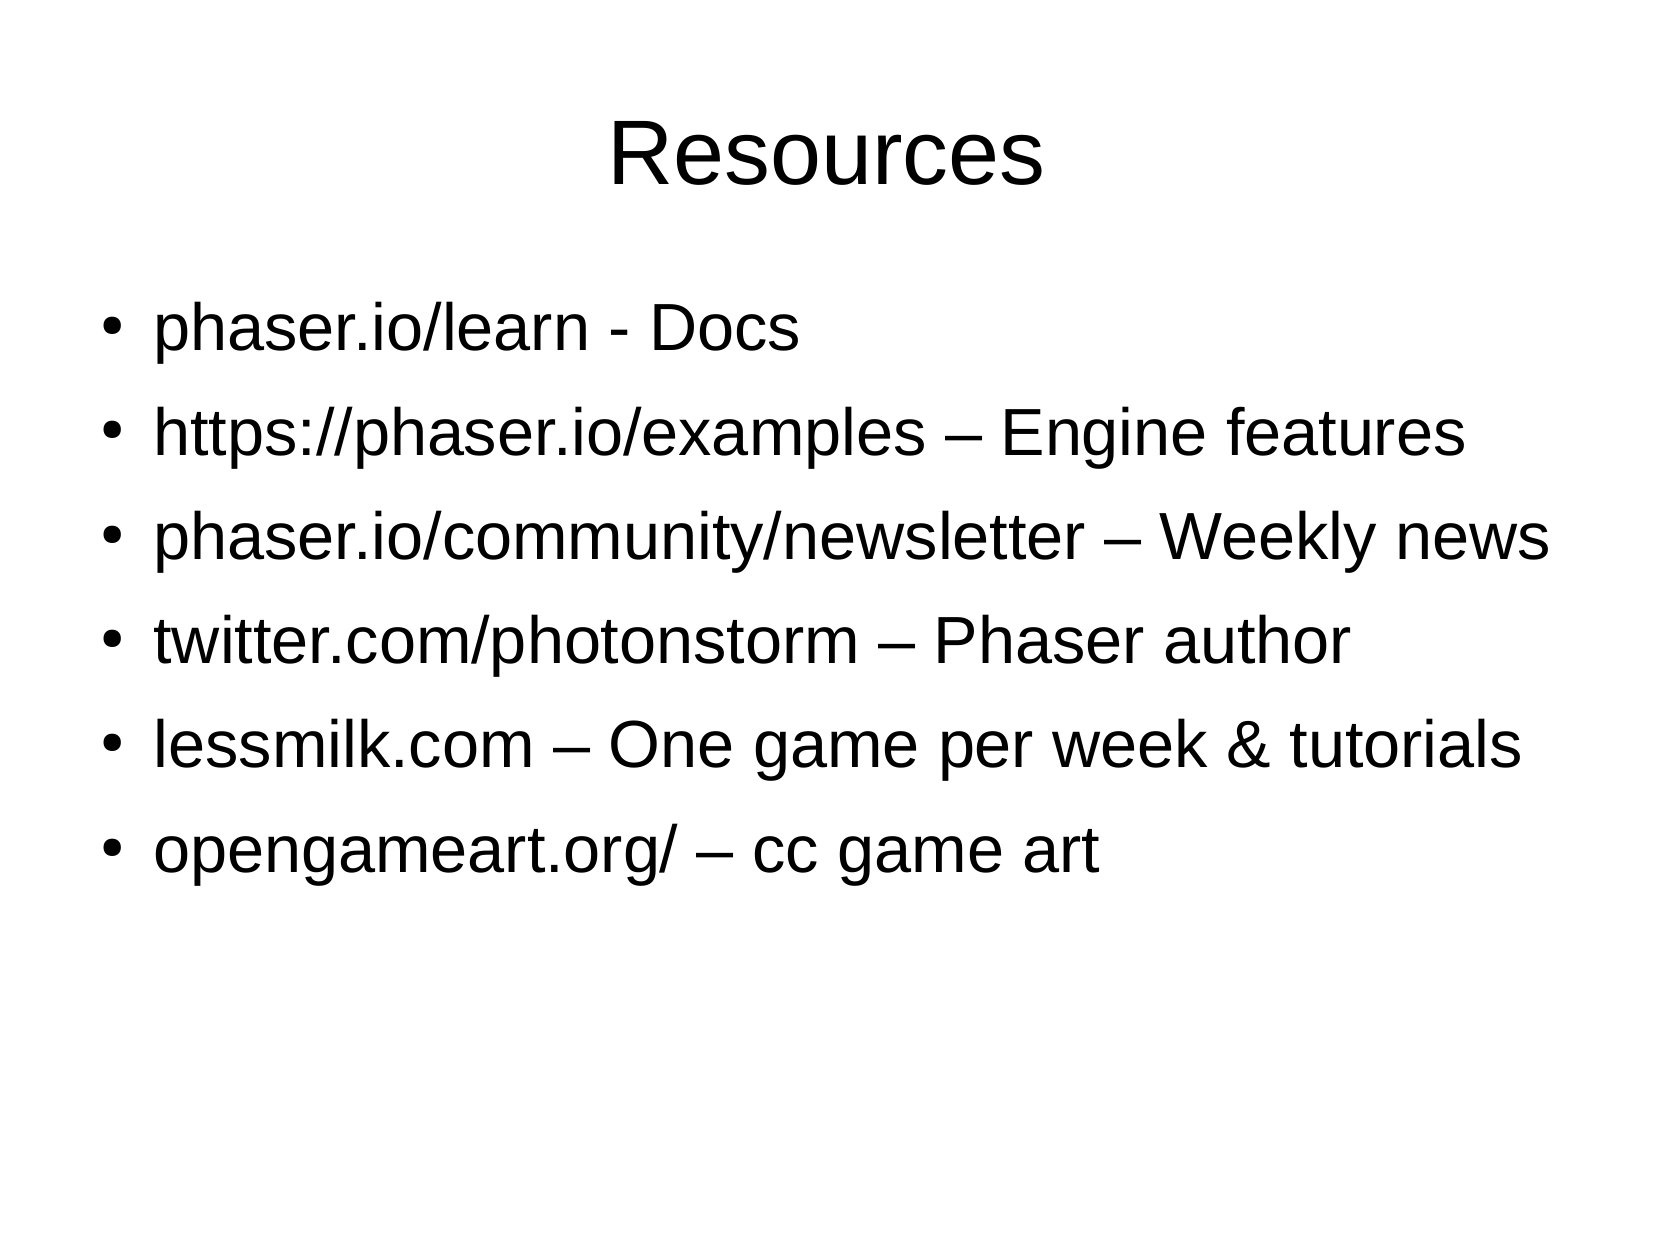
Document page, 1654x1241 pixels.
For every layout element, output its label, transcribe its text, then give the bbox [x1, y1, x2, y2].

title Resources [82, 49, 1571, 257]
list phaser.io/learn - Docs https://phaser.io/examples – Engine features phaser.io/community/newsletter – Weekly news twitter.com/photonstorm – Phaser author lessmilk.com – One game per week & tutorials opengameart.org/ – cc game art [82, 290, 1571, 1010]
